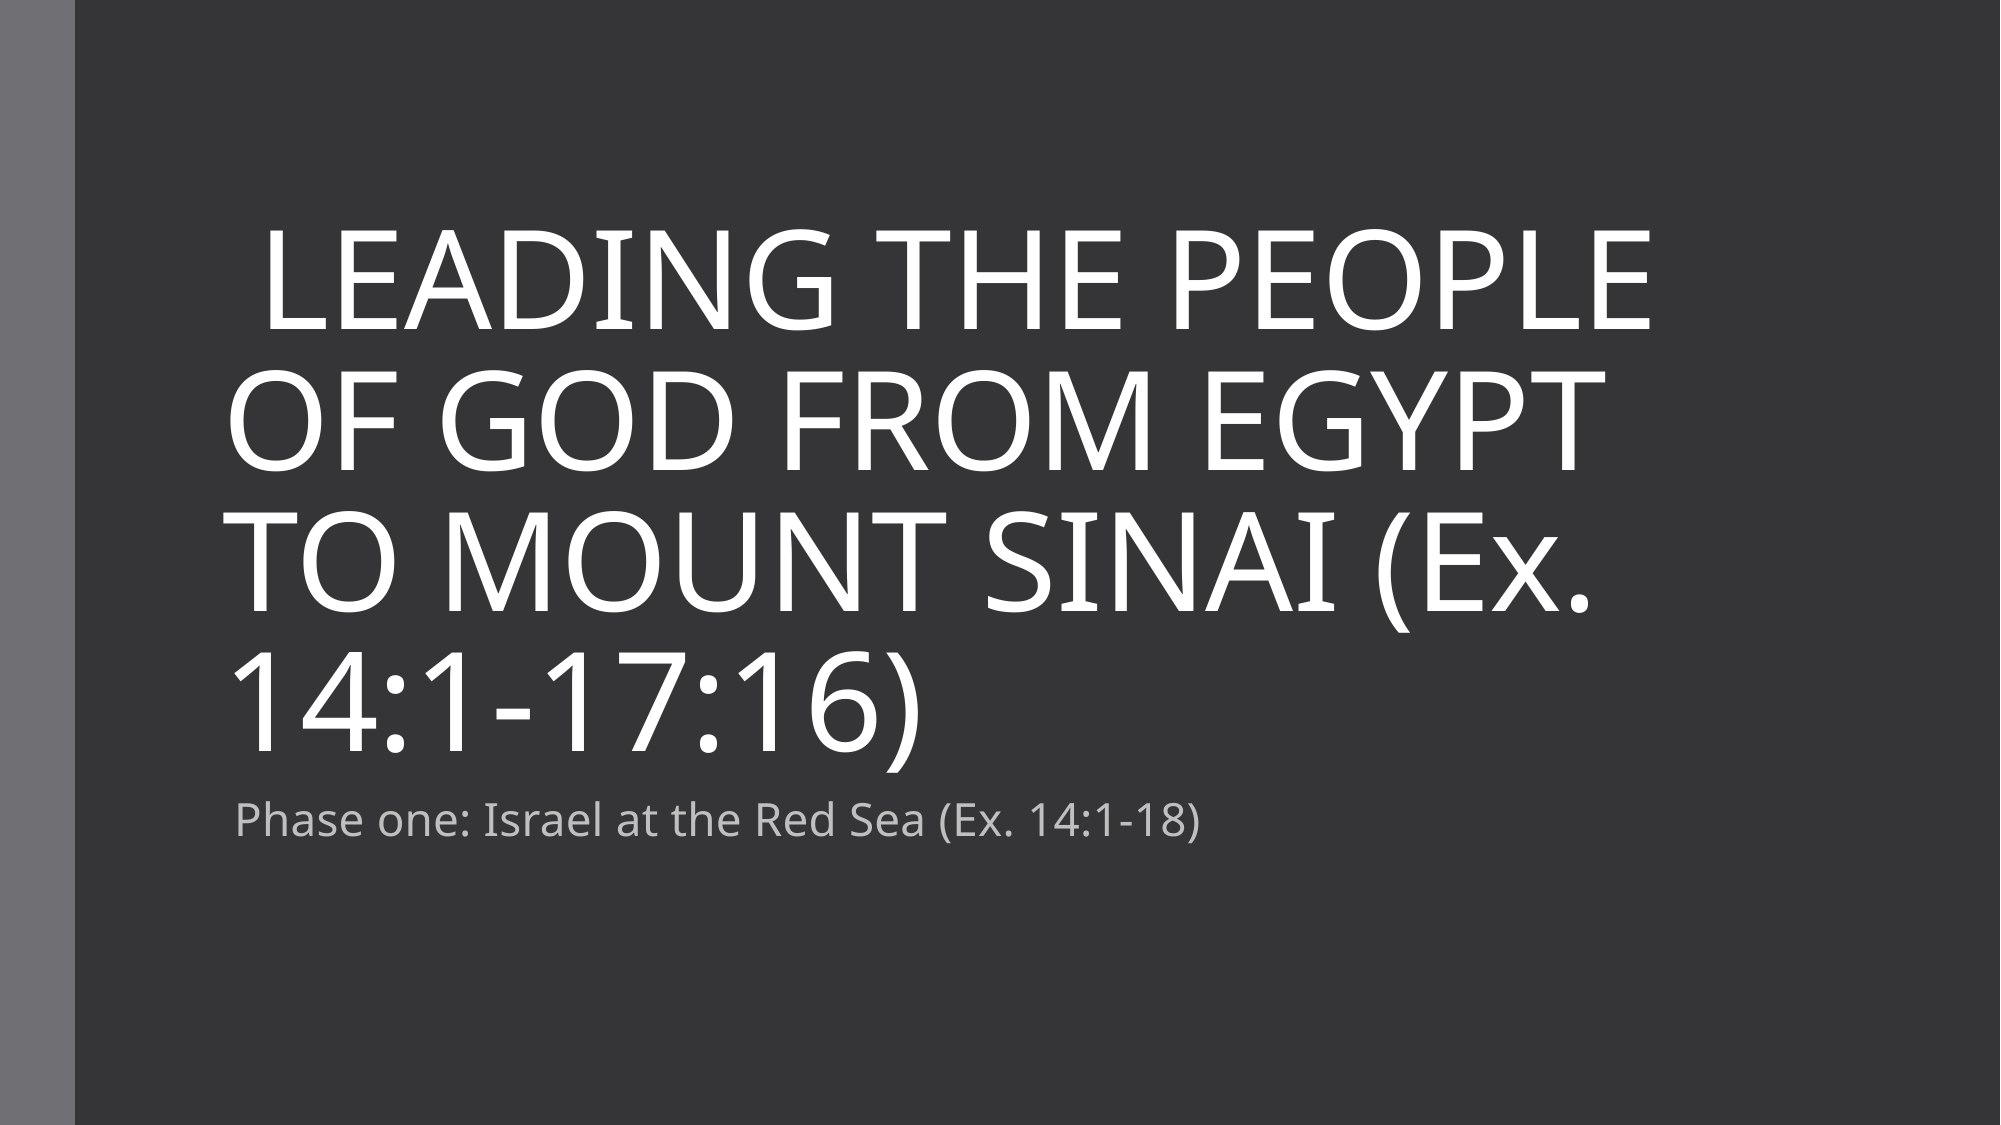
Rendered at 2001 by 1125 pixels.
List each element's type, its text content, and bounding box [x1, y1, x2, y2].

title LEADING THE PEOPLE OF GOD FROM EGYPT TO MOUNT SINAI (Ex. 14:1-17:16) [206, 124, 1752, 787]
subtitle Phase one: Israel at the Red Sea (Ex. 14:1-18) [206, 787, 1752, 1066]
